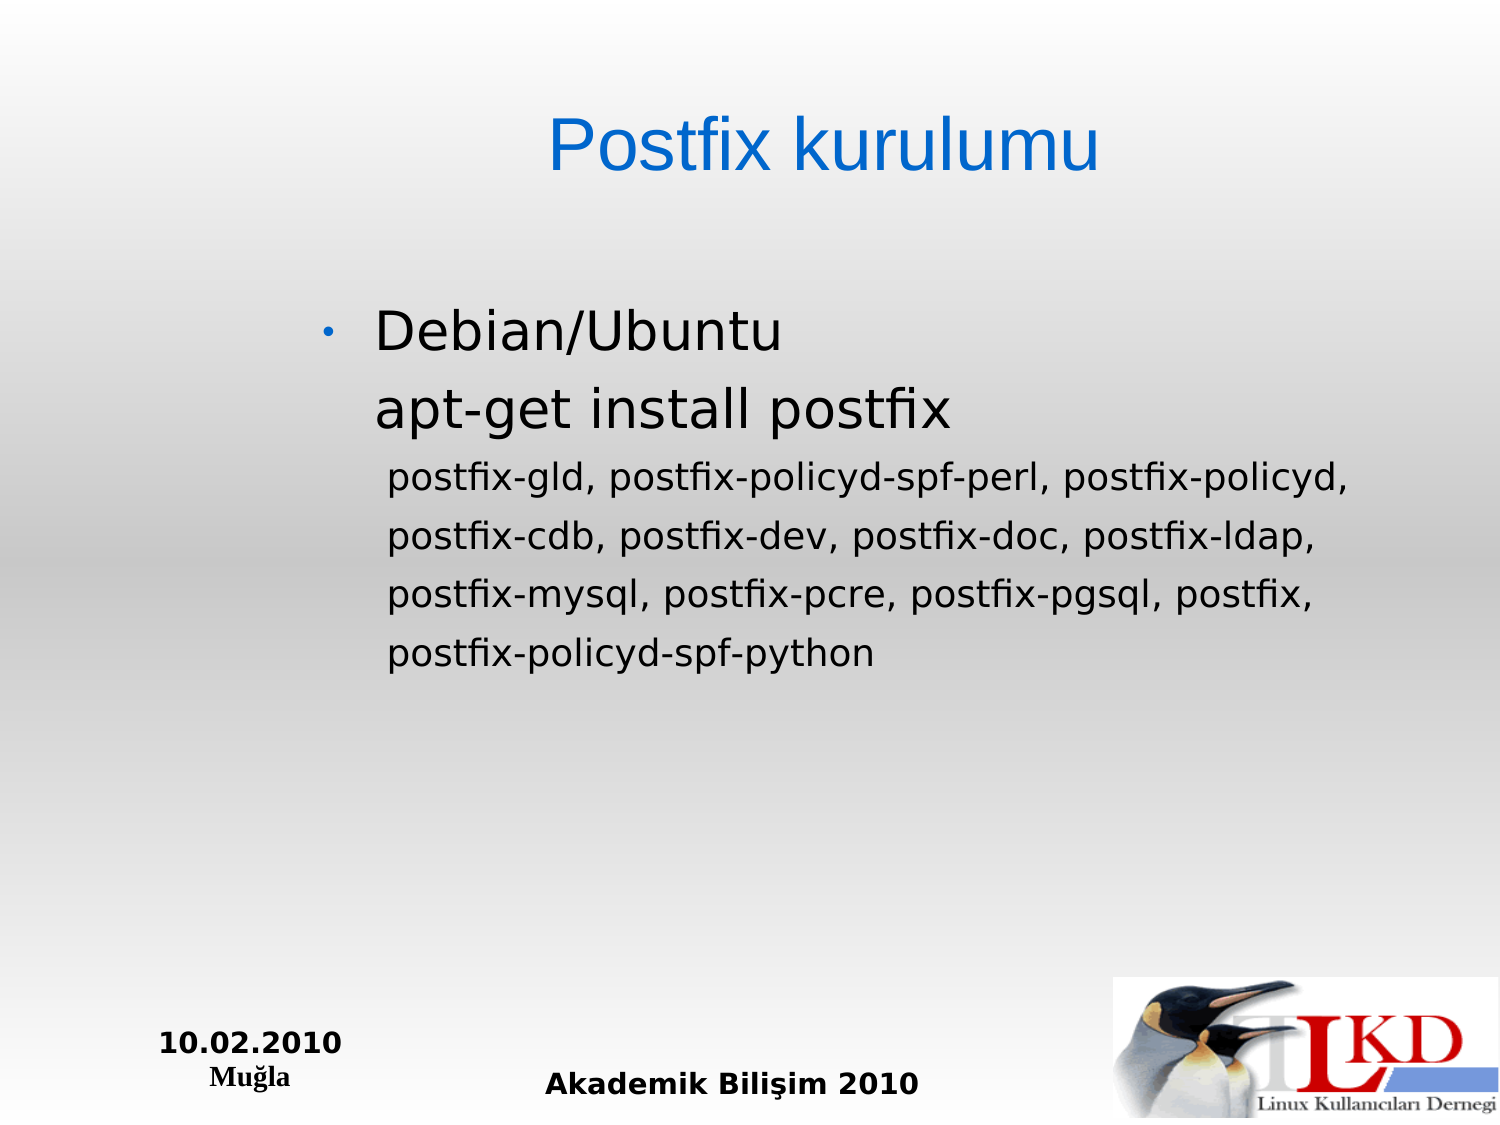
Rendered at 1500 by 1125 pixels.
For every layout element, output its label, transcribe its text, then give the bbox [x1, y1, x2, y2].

list Debian/Ubuntu apt-get install postfix postfix-gld, postfix-policyd-spf-perl, postfix-policyd, postfix-cdb, postfix-dev, postfix-doc, postfix-ldap, postfix-mysql, postfix-pcre, postfix-pgsql, postfix, postfix-policyd-spf-python [224, 299, 1425, 975]
title Postfix kurulumu [224, 49, 1425, 238]
picture [1113, 977, 1499, 1118]
